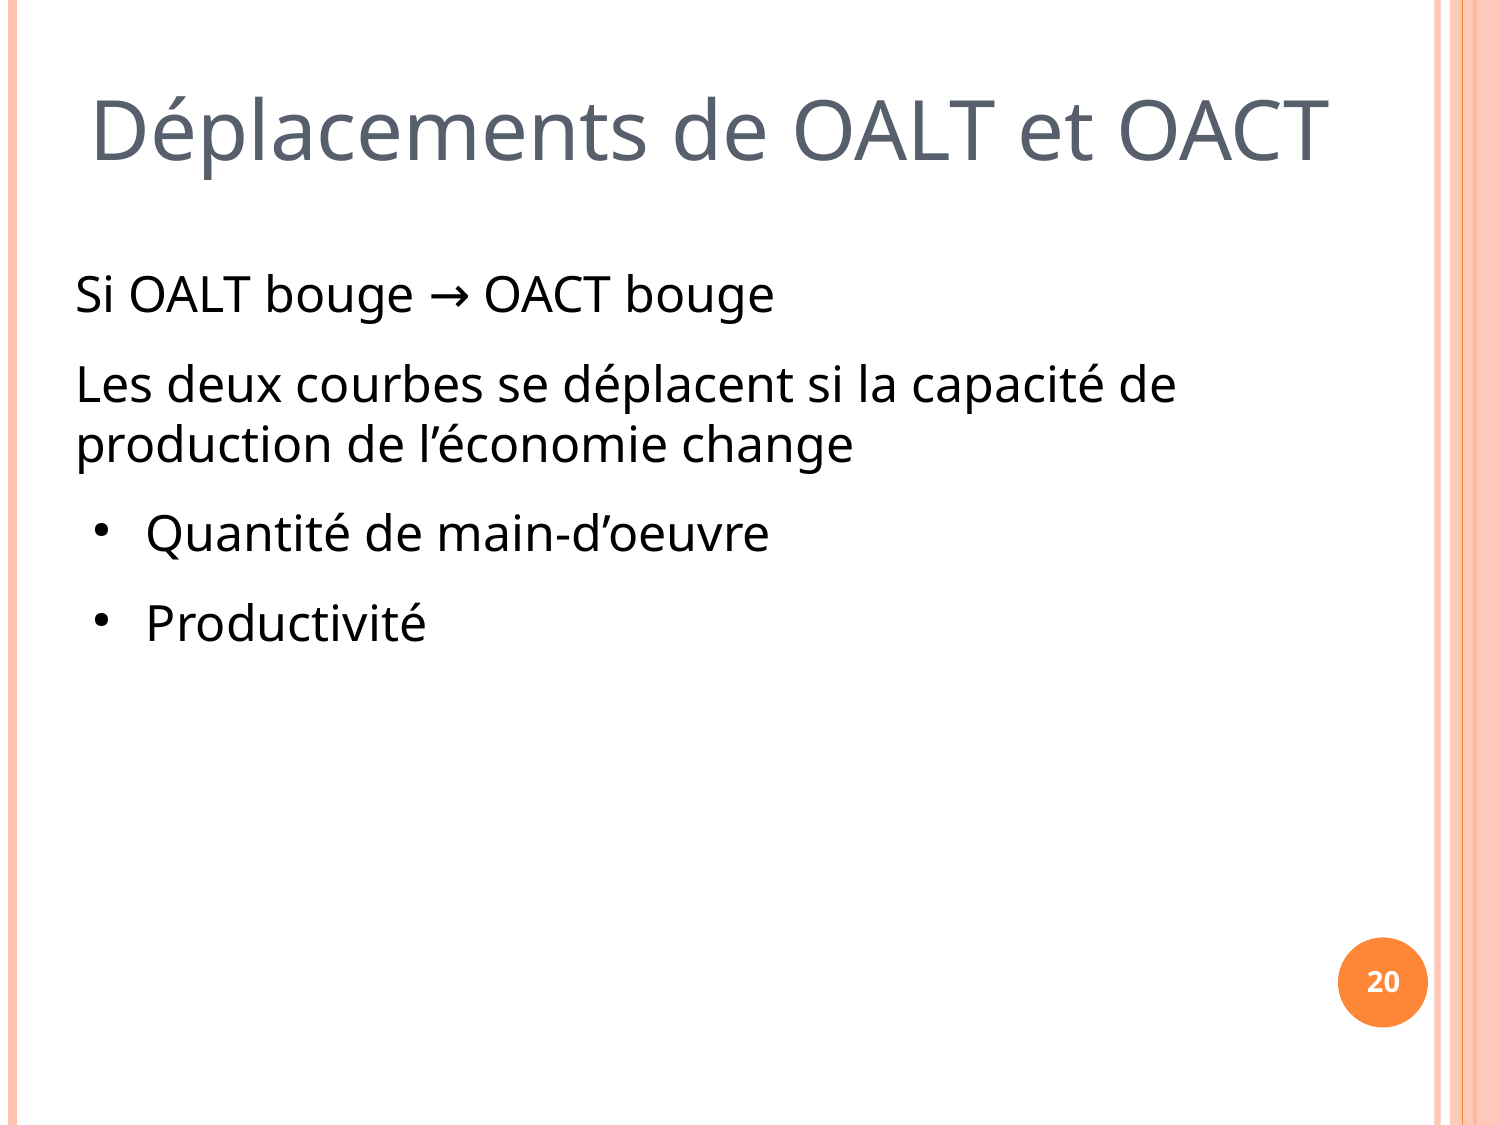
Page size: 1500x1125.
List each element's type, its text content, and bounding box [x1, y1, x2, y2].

list Si OALT bouge → OACT bouge Les deux courbes se déplacent si la capacité de production de l’économie change Quantité de main-d’oeuvre Productivité [75, 262, 1300, 1062]
slide_number <numéro> [1333, 940, 1434, 1027]
title Déplacements de OALT et OACT [75, 45, 1424, 185]
